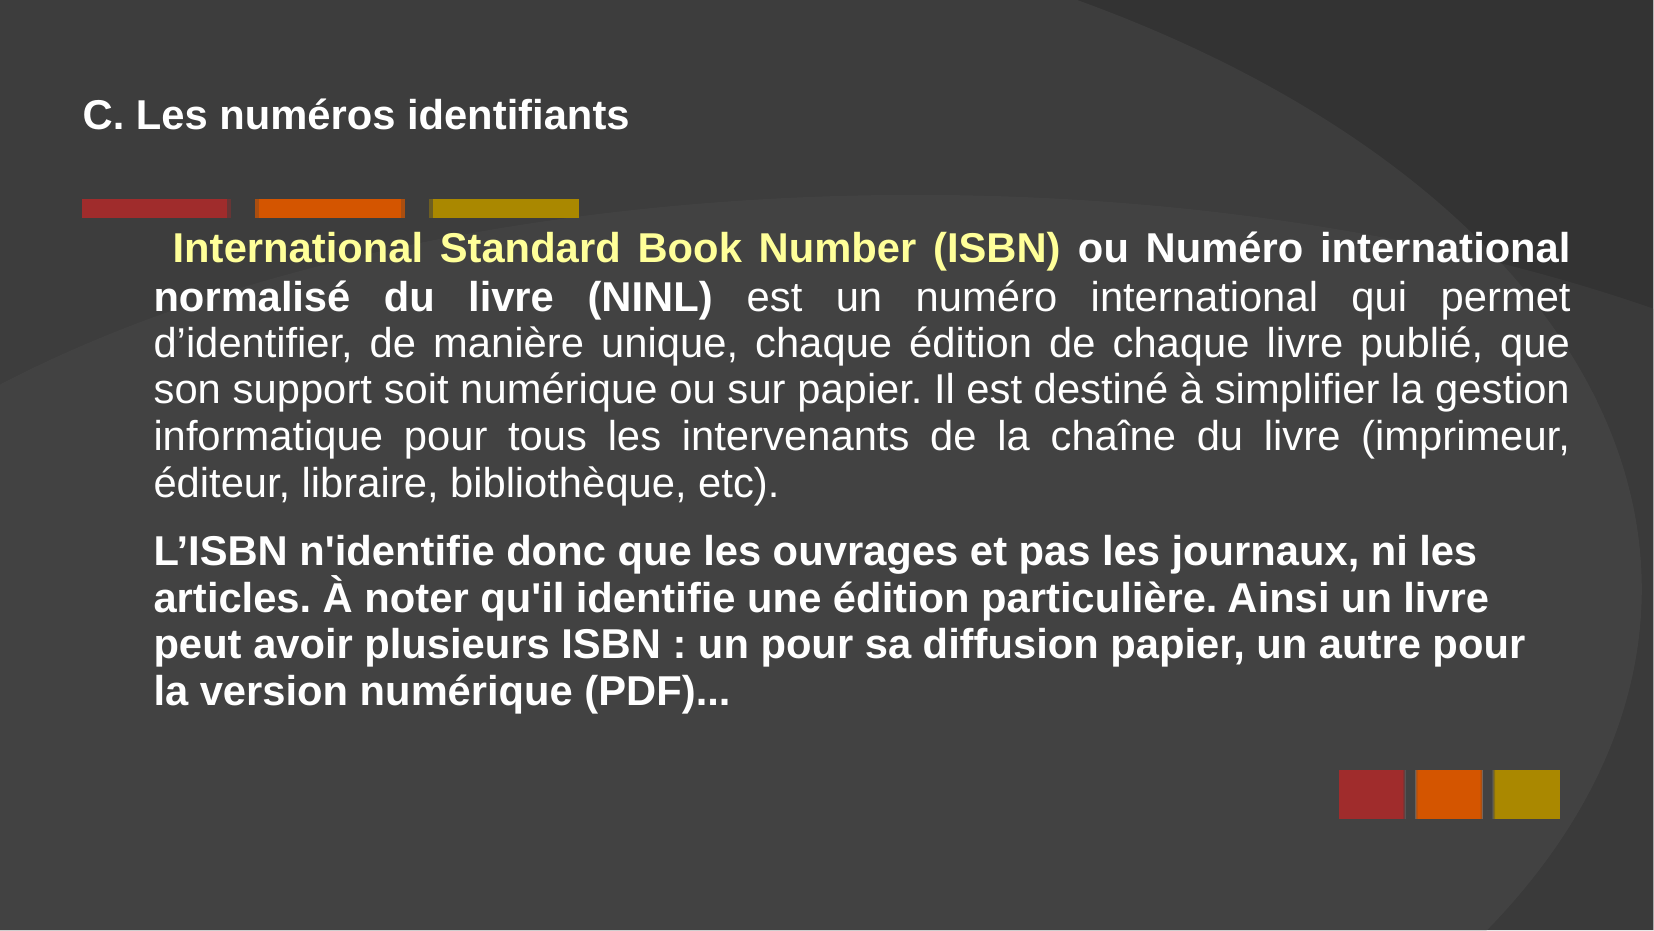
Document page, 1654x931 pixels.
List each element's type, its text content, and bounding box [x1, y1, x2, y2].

picture [82, 199, 579, 217]
picture [1339, 770, 1560, 819]
list International Standard Book Number (ISBN) ou Numéro international normalisé du livre (NINL) est un numéro international qui permet d’identifier, de manière unique, chaque édition de chaque livre publié, que son support soit numérique ou sur papier. Il est destiné à simplifier la gestion informatique pour tous les intervenants de la chaîne du livre (imprimeur, éditeur, libraire, bibliothèque, etc). L’ISBN n'identifie donc que les ouvrages et pas les journaux, ni les articles. À noter qu'il identifie une édition particulière. Ainsi un livre peut avoir plusieurs ISBN : un pour sa diffusion papier, un autre pour la version numérique (PDF)... [82, 217, 1571, 757]
title C. Les numéros identifiants [82, 37, 1571, 193]
